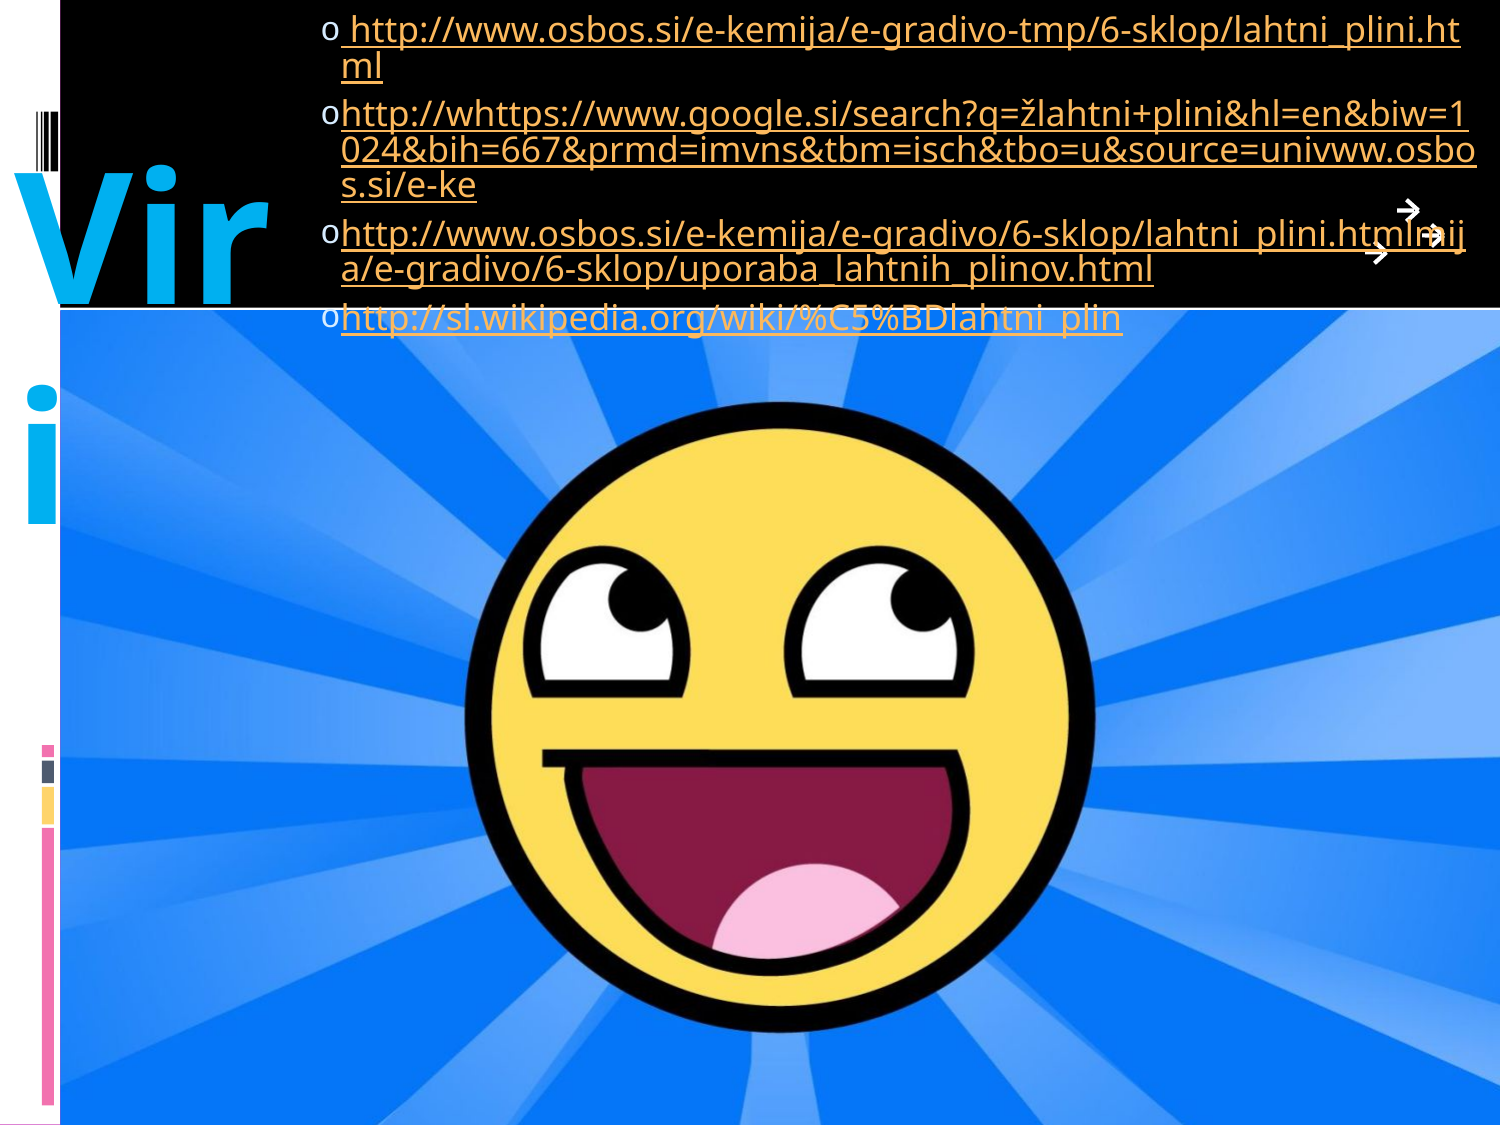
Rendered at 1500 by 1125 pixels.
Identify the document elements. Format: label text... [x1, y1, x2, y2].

picture [874, 310, 880, 318]
picture [907, 318, 918, 327]
picture [930, 310, 943, 327]
picture [907, 310, 917, 315]
picture [802, 310, 808, 318]
text_box Viri: [0, 113, 325, 569]
picture [60, 310, 1500, 1125]
picture [325, 311, 335, 325]
picture [593, 313, 604, 328]
list http://www.osbos.si/e-kemija/e-gradivo-tmp/6-sklop/lahtni_plini.html http://whttps://www.google.si/search?q=žlahtni+plini&hl=en&biw=1024&bih=667&prmd=imvns&tbm=isch&tbo=u&source=univww.osbos.si/e-ke http://www.osbos.si/e-kemija/e-gradivo/6-sklop/lahtni_plini.htmlmija/e-gradivo/6-sklop/uporaba_lahtnih_plinov.html http://sl.wikipedia.org/wiki/%C5%BDlahtni_plin [301, 0, 1500, 303]
